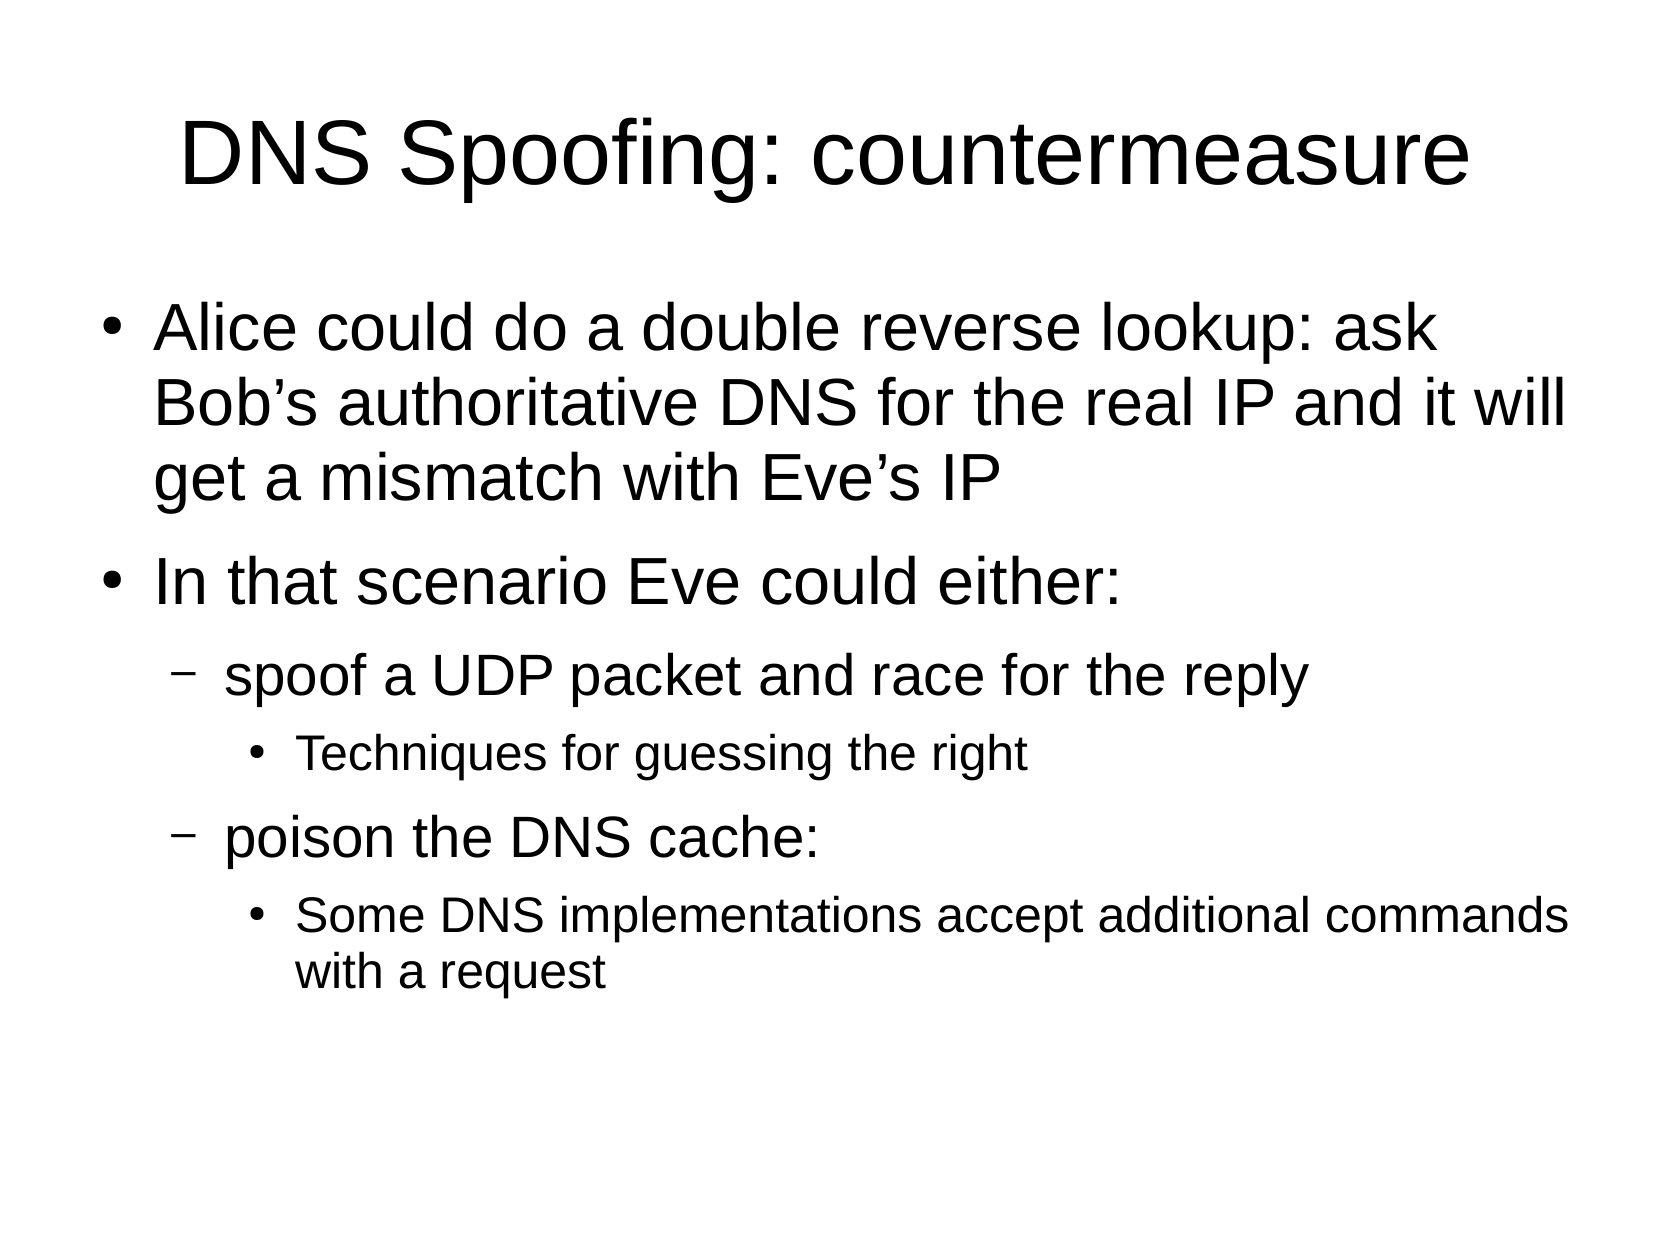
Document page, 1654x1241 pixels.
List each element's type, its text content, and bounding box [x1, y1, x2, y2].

title DNS Spoofing: countermeasure [82, 49, 1571, 257]
list Alice could do a double reverse lookup: ask Bob’s authoritative DNS for the real IP and it will get a mismatch with Eve’s IP In that scenario Eve could either: spoof a UDP packet and race for the reply Techniques for guessing the right poison the DNS cache: Some DNS implementations accept additional commands with a request [82, 290, 1571, 1010]
